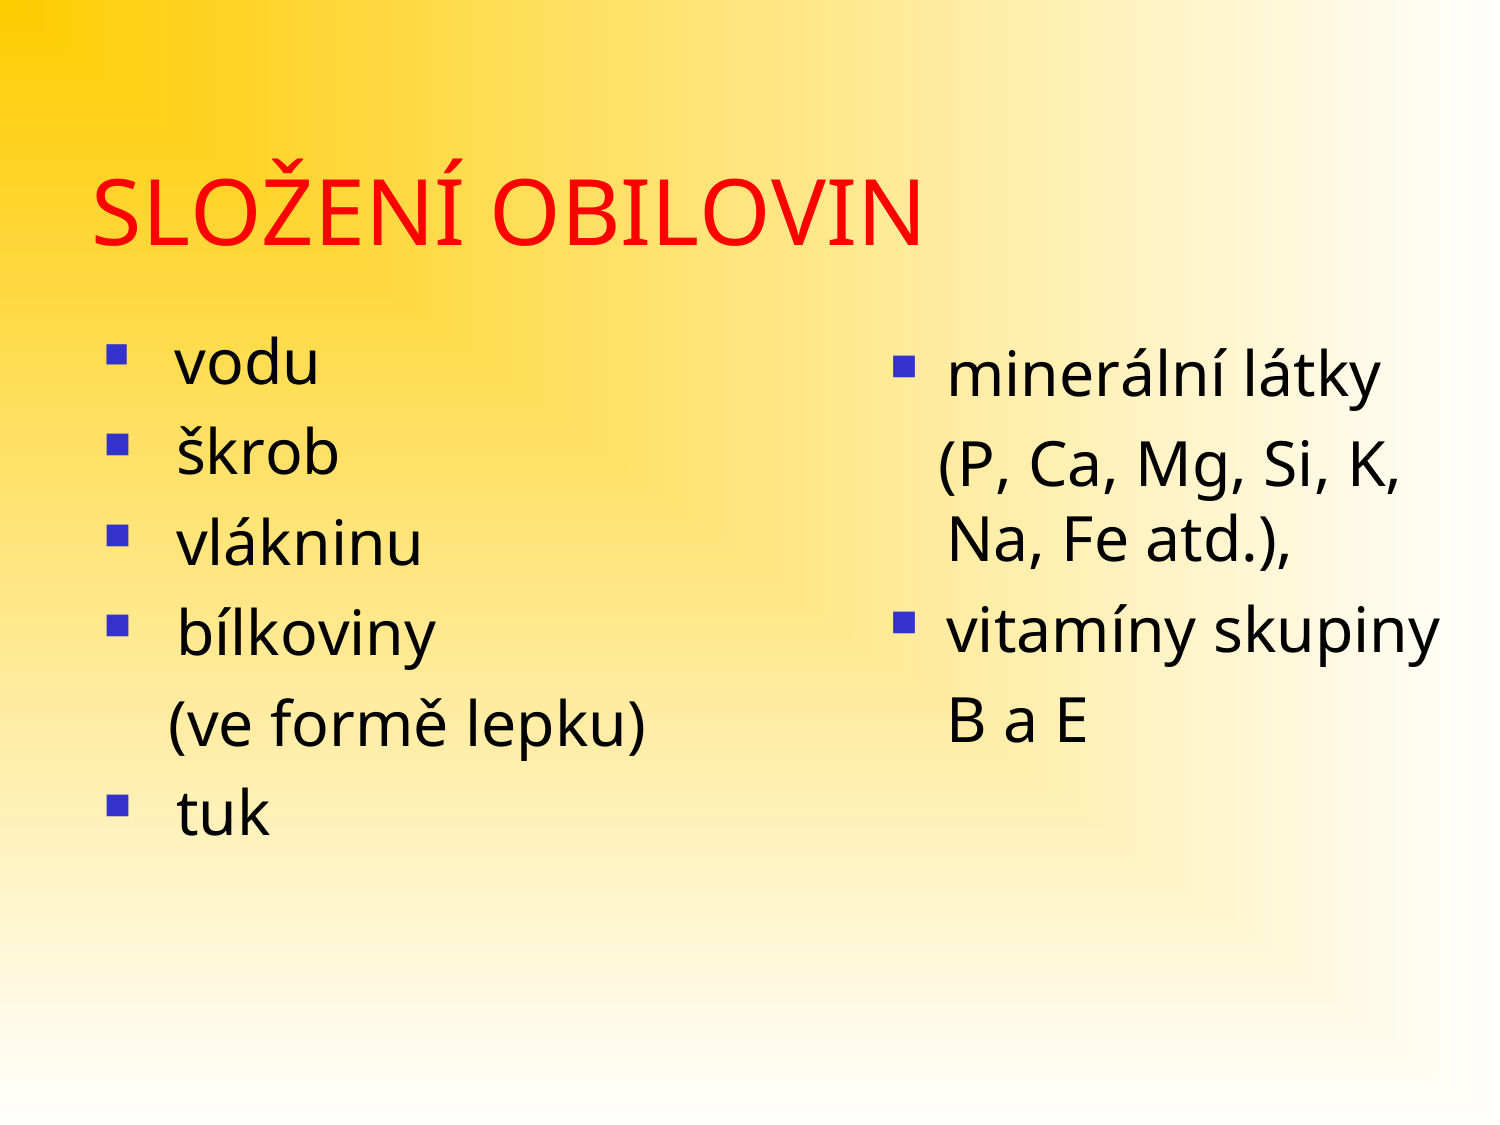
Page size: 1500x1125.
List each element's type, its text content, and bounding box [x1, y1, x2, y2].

list minerální látky (P, Ca, Mg, Si, K, Na, Fe atd.), vitamíny skupiny B a E [874, 326, 1500, 1002]
picture [0, 0, 1500, 1125]
list vodu škrob vlákninu bílkoviny (ve formě lepku) tuk [88, 314, 714, 1071]
title SLOŽENÍ OBILOVIN [76, 30, 1356, 271]
